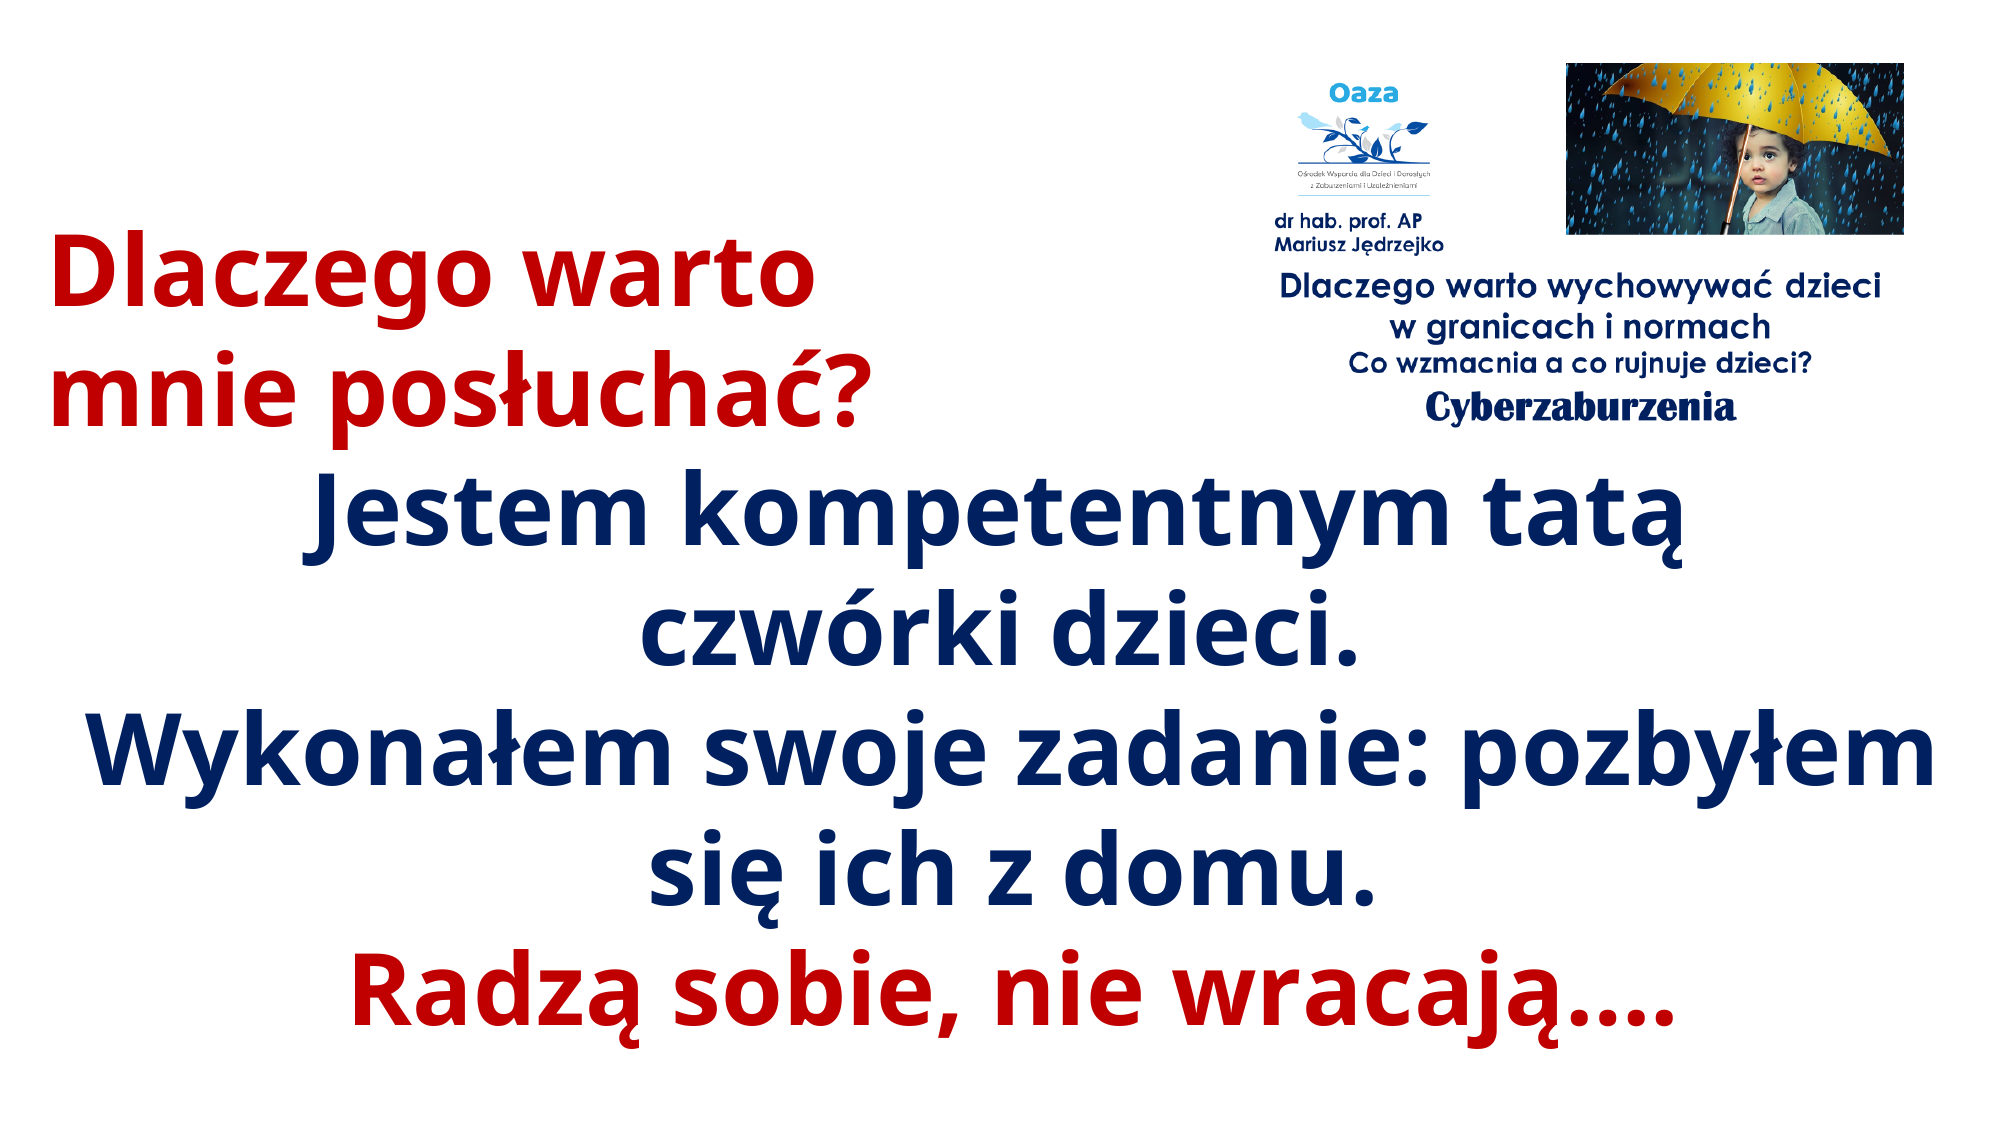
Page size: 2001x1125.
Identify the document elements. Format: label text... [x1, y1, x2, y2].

text_box Dlaczego warto mnie posłuchać? Jestem kompetentnym tatą czwórki dzieci. Wykonałem swoje zadanie: pozbyłem się ich z domu. Radzą sobie, nie wracają…. [31, 198, 1996, 1125]
picture [1242, 52, 1918, 433]
